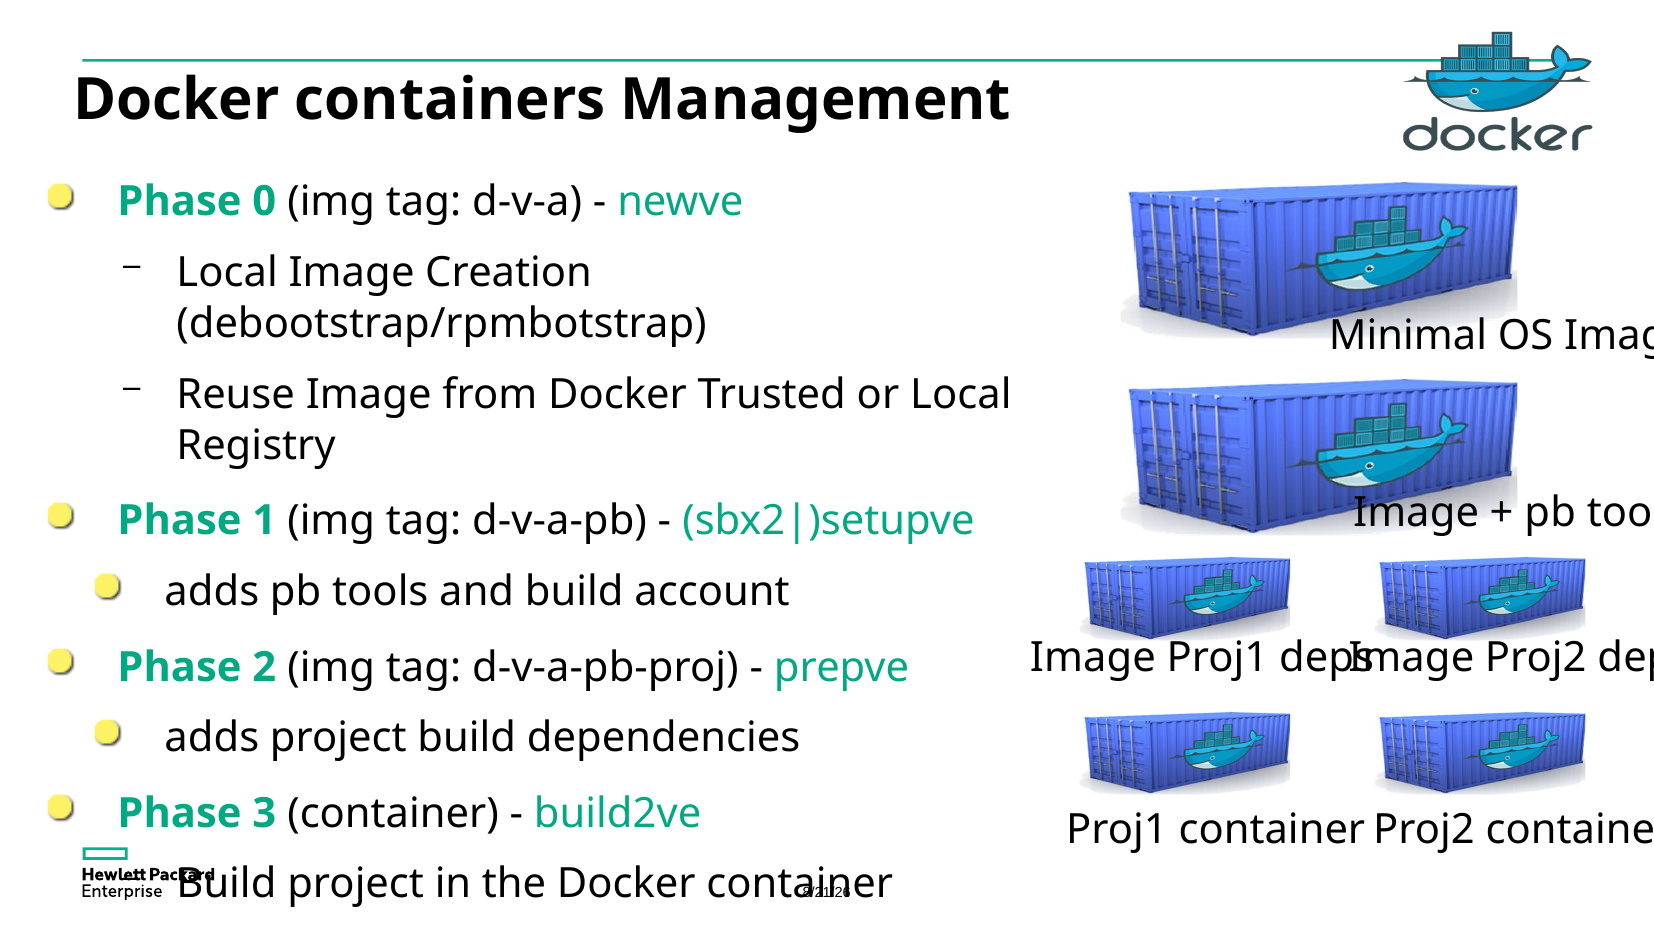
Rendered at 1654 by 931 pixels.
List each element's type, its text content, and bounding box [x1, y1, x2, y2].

text_box Image + pb tools [1338, 474, 1654, 564]
picture [1120, 378, 1518, 536]
title Docker containers Management [73, 39, 1137, 161]
picture [1364, 462, 1374, 470]
text_box Proj2 container [1358, 791, 1654, 881]
picture [1374, 564, 1586, 619]
picture [1120, 0, 1654, 339]
picture [1349, 470, 1363, 474]
picture [1079, 556, 1291, 619]
text_box Minimal OS Image [1314, 297, 1654, 386]
text_box Image Proj2 deps [1333, 619, 1654, 708]
list Phase 0 (img tag: d-v-a) - newve Local Image Creation (debootstrap/rpmbotstrap) Reuse Image from Docker Trusted or Local Registry Phase 1 (img tag: d-v-a-pb) - (sbx2|)setupve adds pb tools and build account Phase 2 (img tag: d-v-a-pb-proj) - prepve adds project build dependencies Phase 3 (container) - build2ve Build project in the Docker container [34, 174, 1058, 862]
picture [1374, 711, 1586, 791]
text_box Image Proj1 deps [1015, 619, 1333, 708]
text_box Proj1 container [1051, 791, 1358, 881]
picture [1079, 711, 1291, 791]
